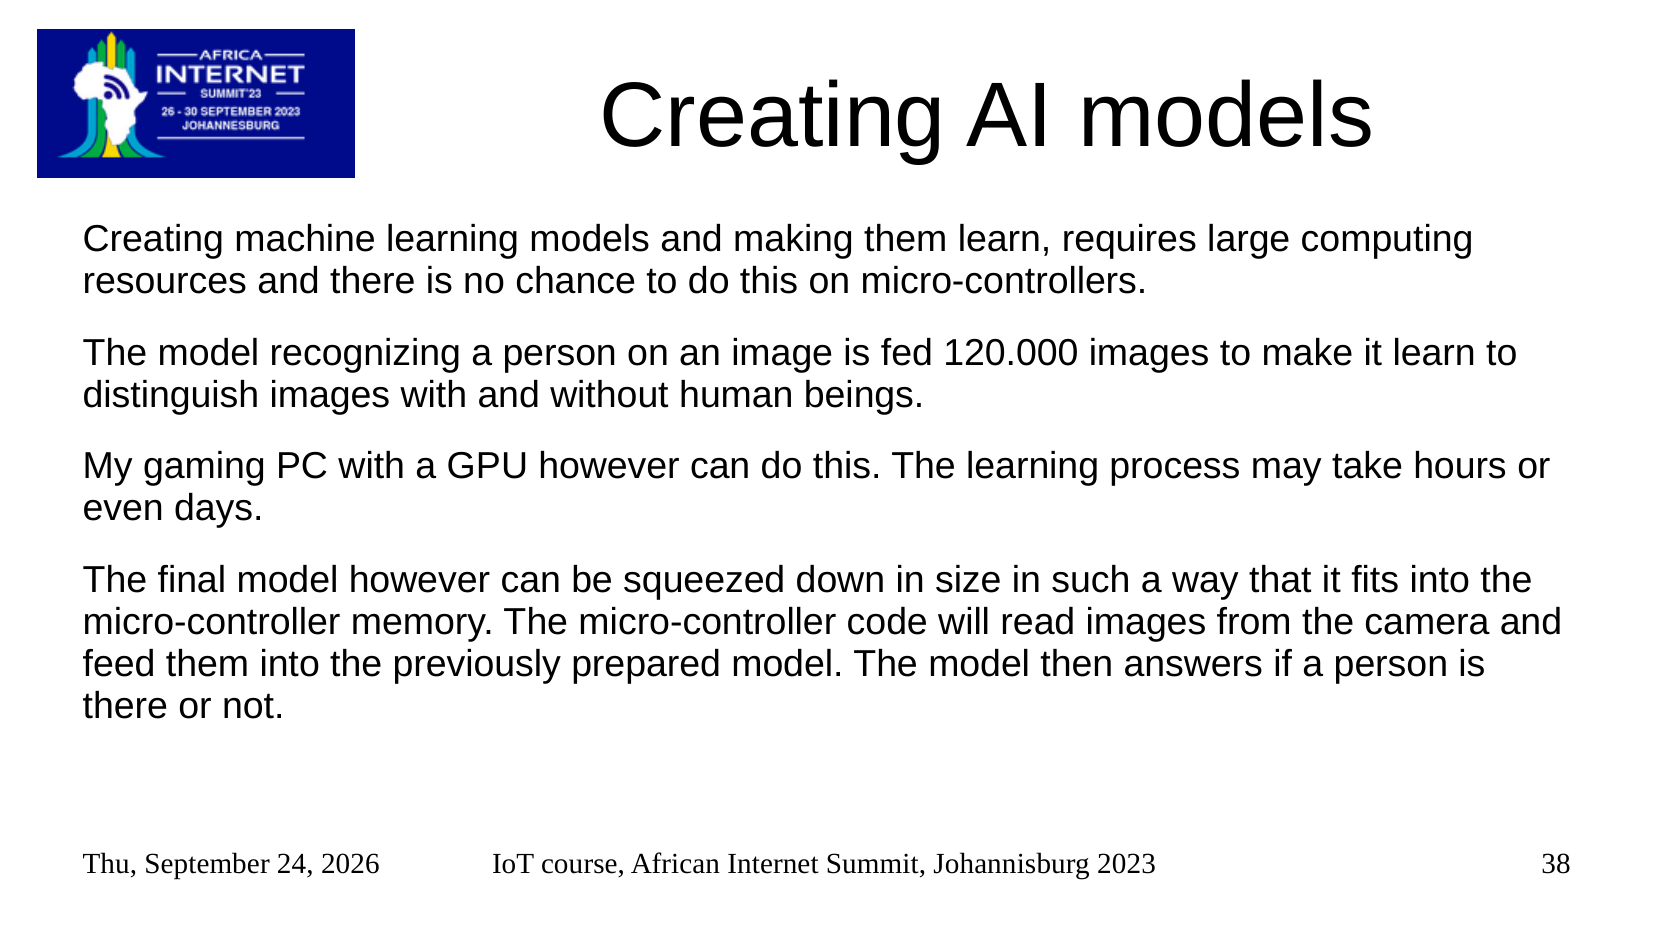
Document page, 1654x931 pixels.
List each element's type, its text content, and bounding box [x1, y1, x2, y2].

title Creating AI models [403, 37, 1571, 193]
list Creating machine learning models and making them learn, requires large computing resources and there is no chance to do this on micro-controllers. The model recognizing a person on an image is fed 120.000 images to make it learn to distinguish images with and without human beings. My gaming PC with a GPU however can do this. The learning process may take hours or even days. The final model however can be squeezed down in size in such a way that it fits into the micro-controller memory. The micro-controller code will read images from the camera and feed them into the previously prepared model. The model then answers if a person is there or not. [82, 217, 1571, 758]
picture [37, 29, 355, 178]
